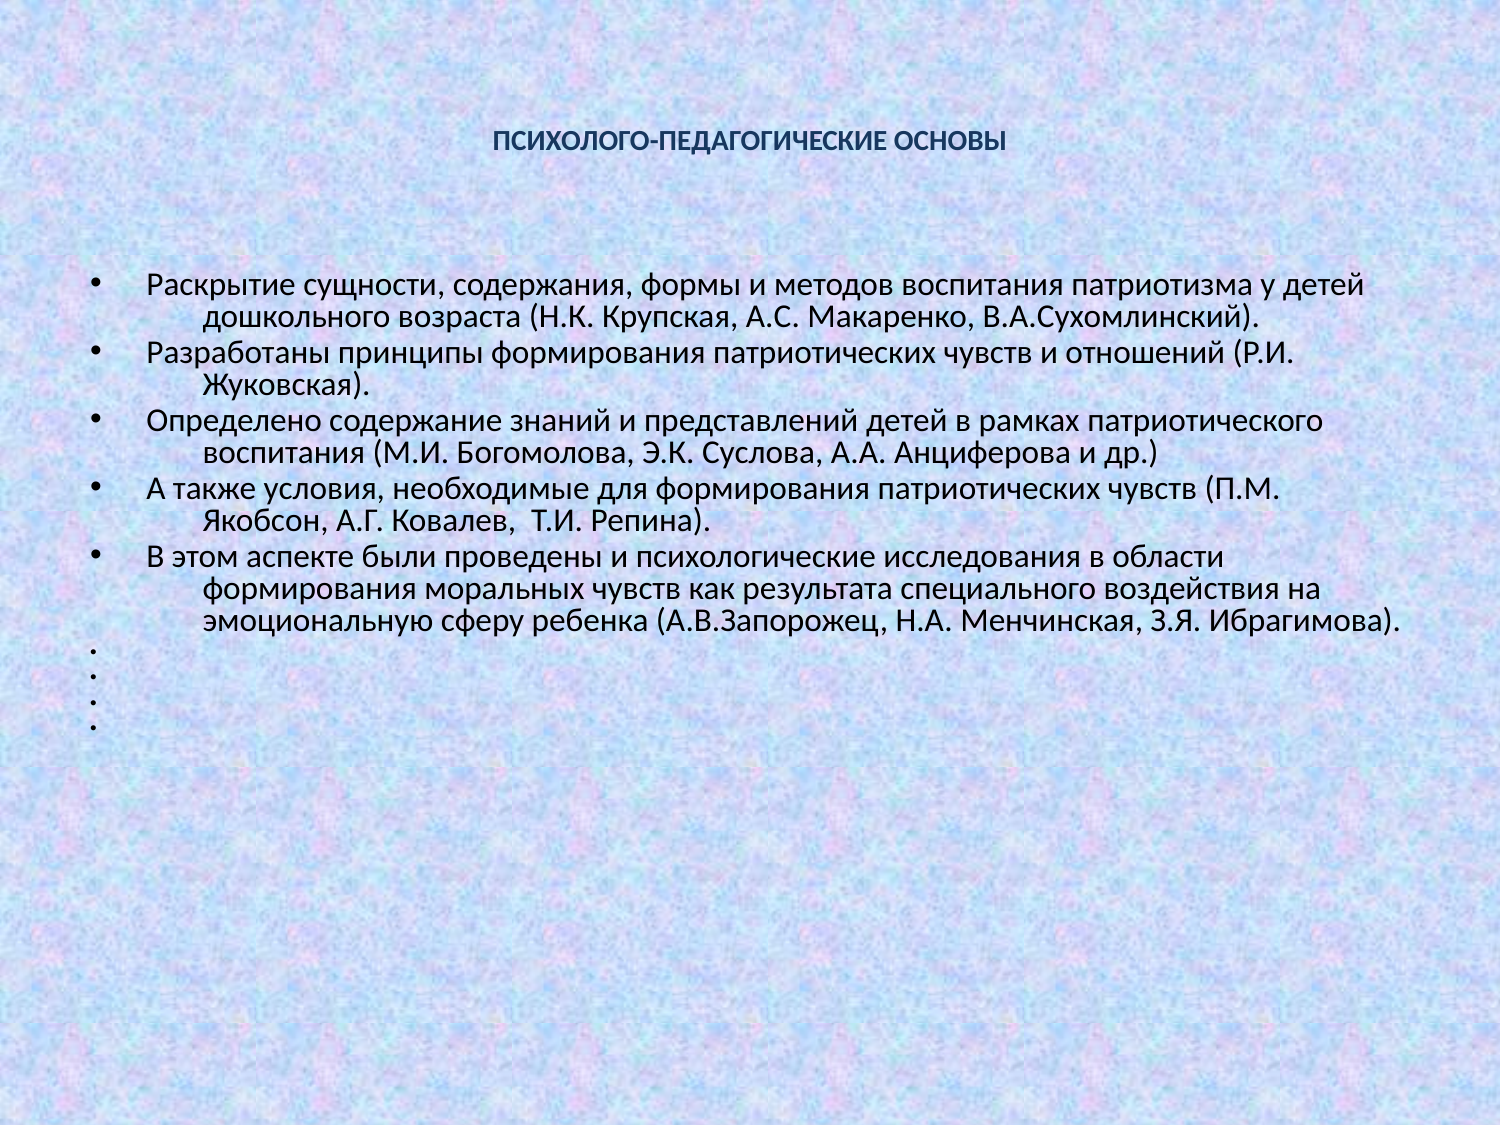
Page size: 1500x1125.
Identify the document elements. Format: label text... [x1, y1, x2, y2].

list Раскрытие сущности, содержания, формы и методов воспитания патриотизма у детей дошкольного возраста (Н.К. Крупская, А.С. Макаренко, В.А.Сухомлинский). Разработаны принципы формирования патриотических чувств и отношений (Р.И. Жуковская). Определено содержание знаний и представлений детей в рамках патриотического воспитания (М.И. Богомолова, Э.К. Суслова, А.А. Анциферова и др.) А также условия, необходимые для формирования патриотических чувств (П.М. Якобсон, А.Г. Ковалев, Т.И. Репина). В этом аспекте были проведены и психологические исследования в области формирования моральных чувств как результата специального воздействия на эмоциональную сферу ребенка (А.В.Запорожец, Н.А. Менчинская, З.Я. Ибрагимова). [75, 262, 1426, 1005]
title ПСИХОЛОГО-ПЕДАГОГИЧЕСКИЕ ОСНОВЫ [75, 45, 1426, 233]
